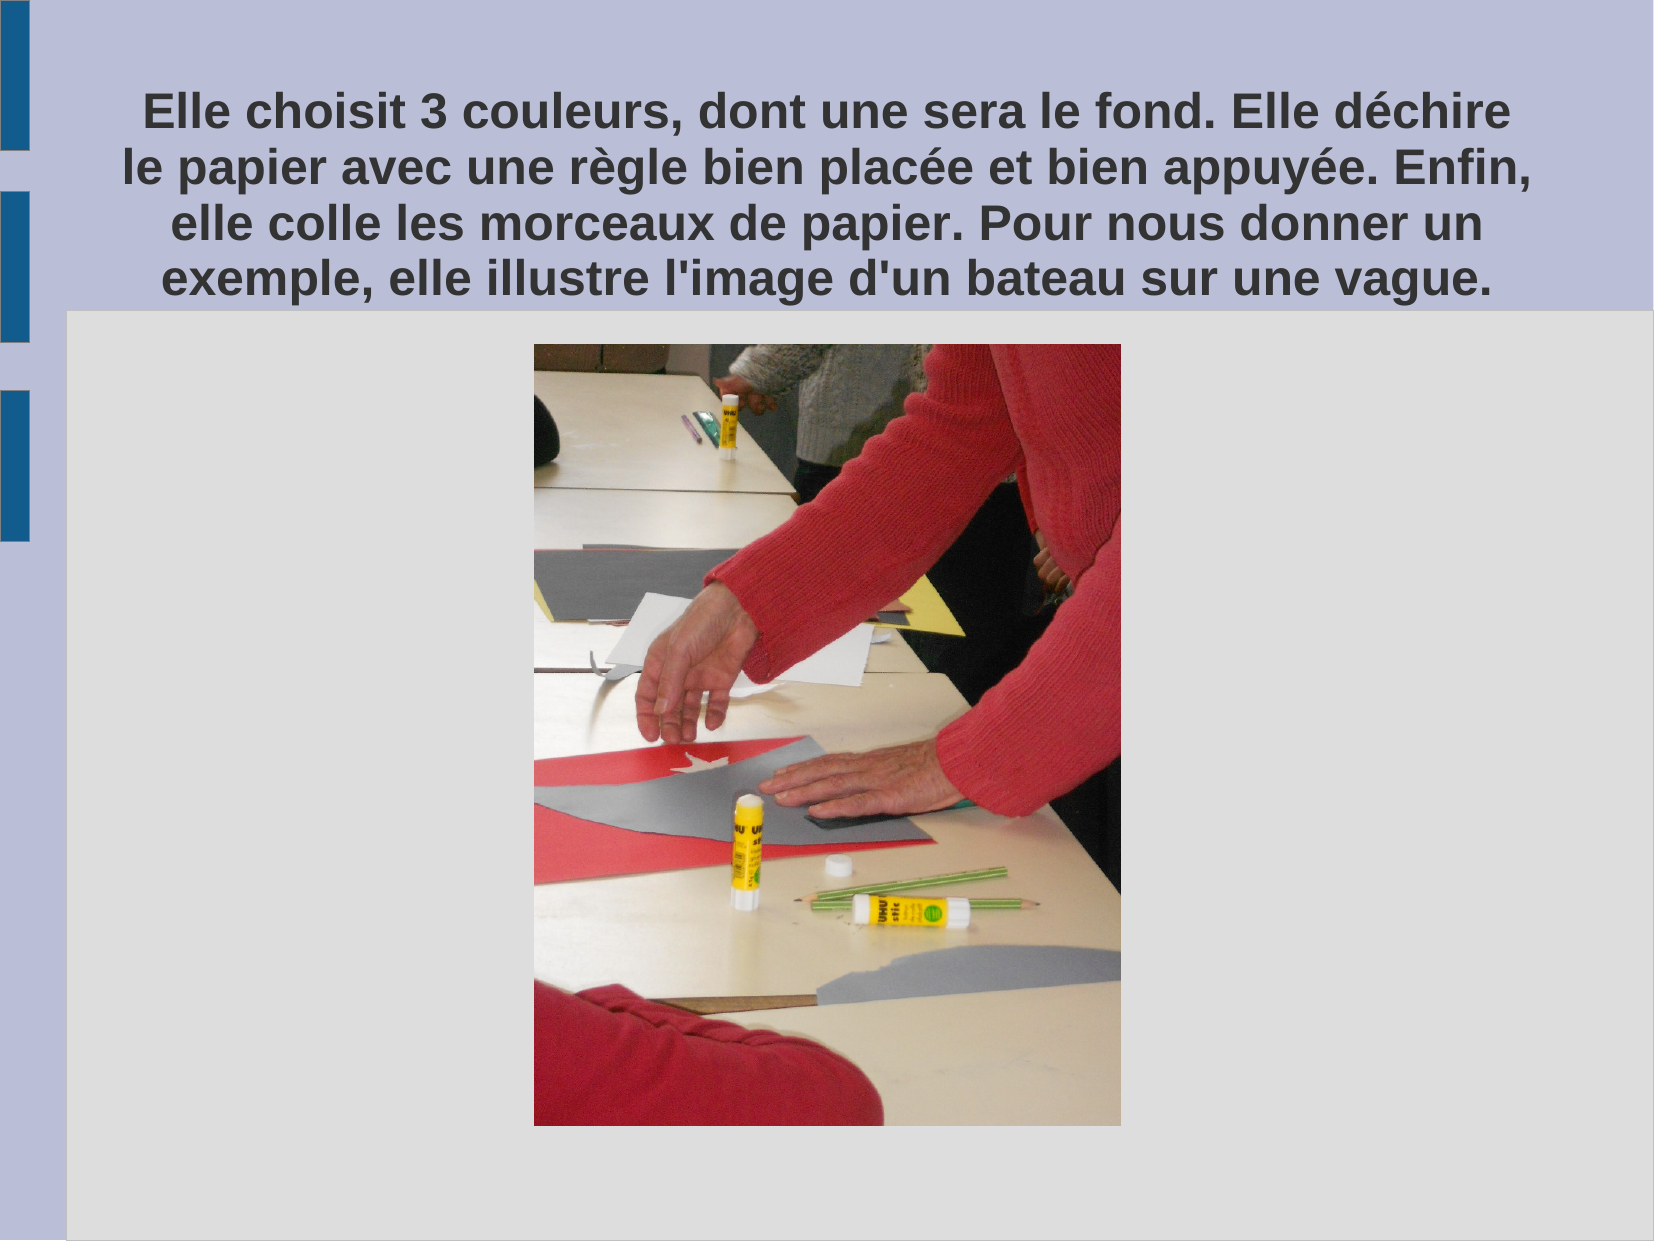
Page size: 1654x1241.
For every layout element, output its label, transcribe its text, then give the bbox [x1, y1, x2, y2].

title Elle choisit 3 couleurs, dont une sera le fond. Elle déchire le papier avec une règle bien placée et bien appuyée. Enfin, elle colle les morceaux de papier. Pour nous donner un exemple, elle illustre l'image d'un bateau sur une vague. [121, 80, 1534, 309]
picture [534, 344, 1121, 1126]
